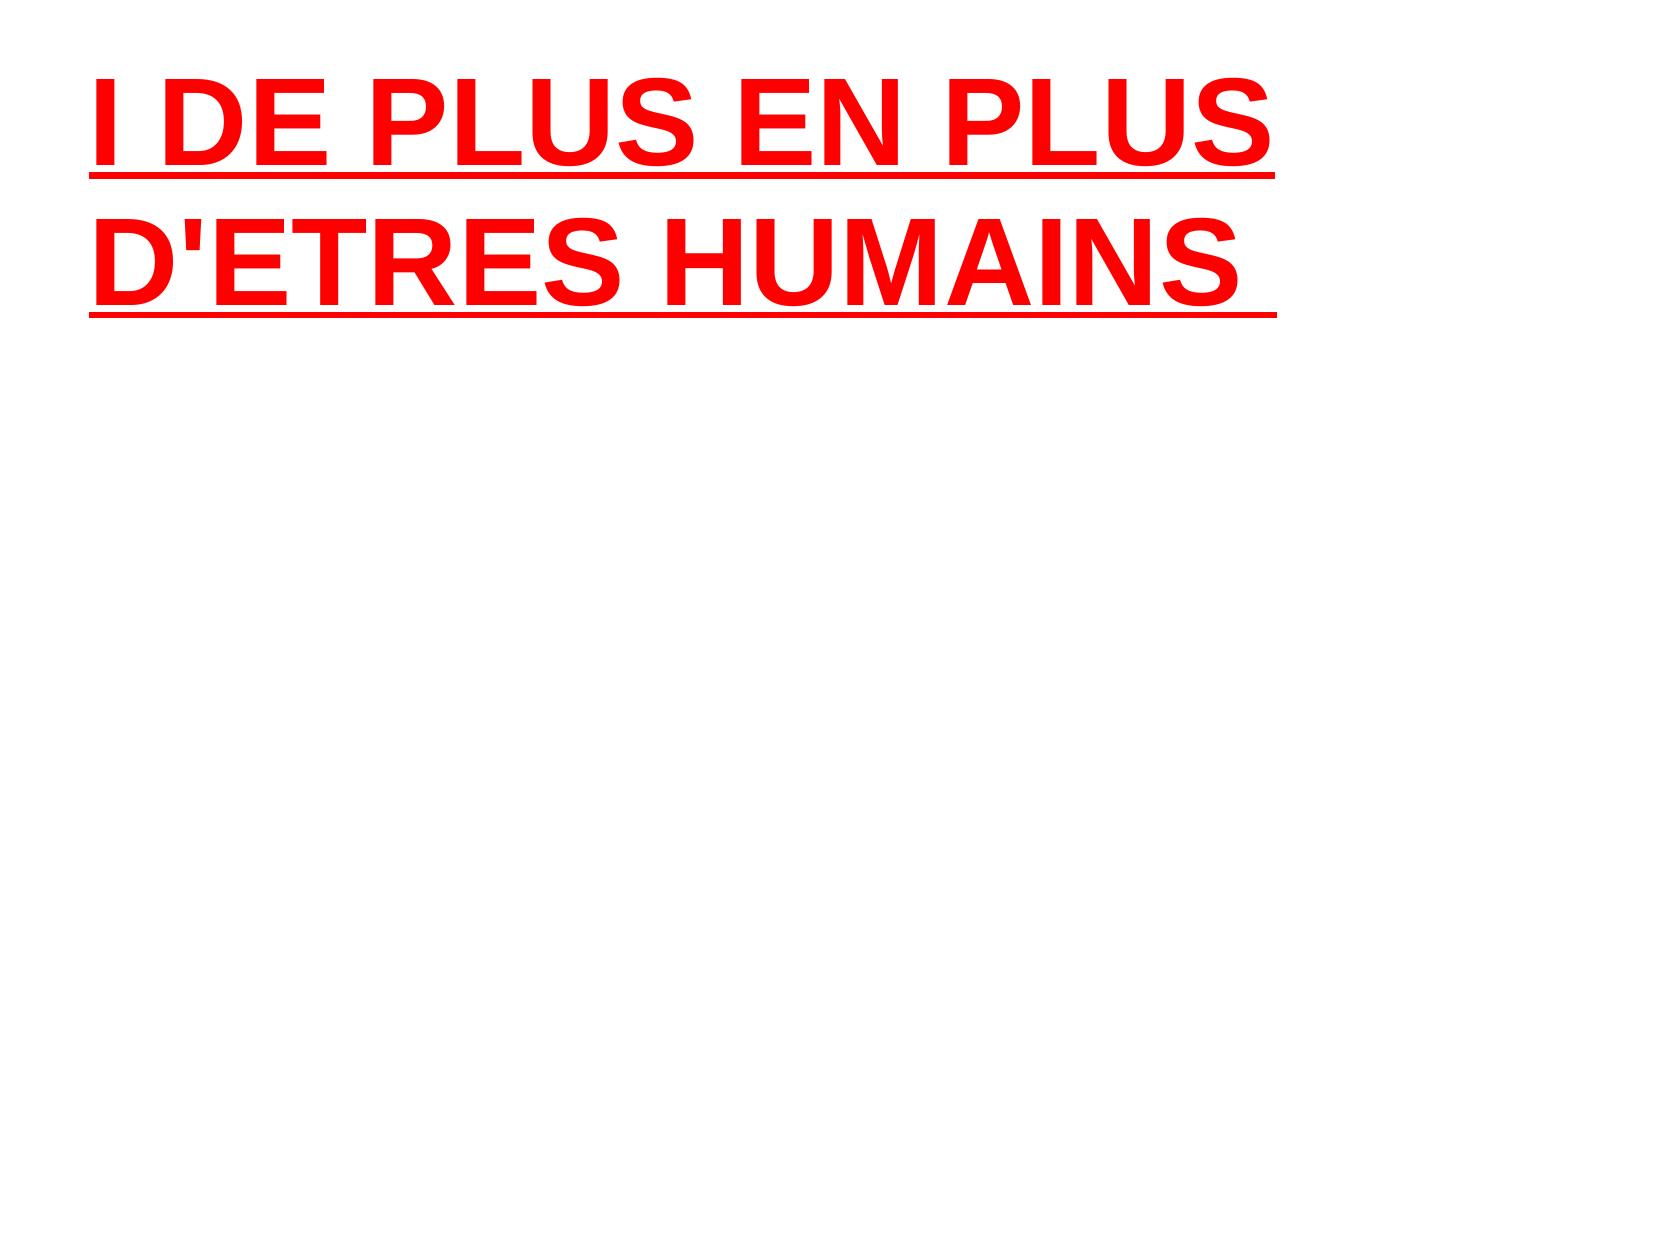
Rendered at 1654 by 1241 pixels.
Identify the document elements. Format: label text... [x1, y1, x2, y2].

title I DE PLUS EN PLUS D'ETRES HUMAINS [88, 51, 1577, 332]
